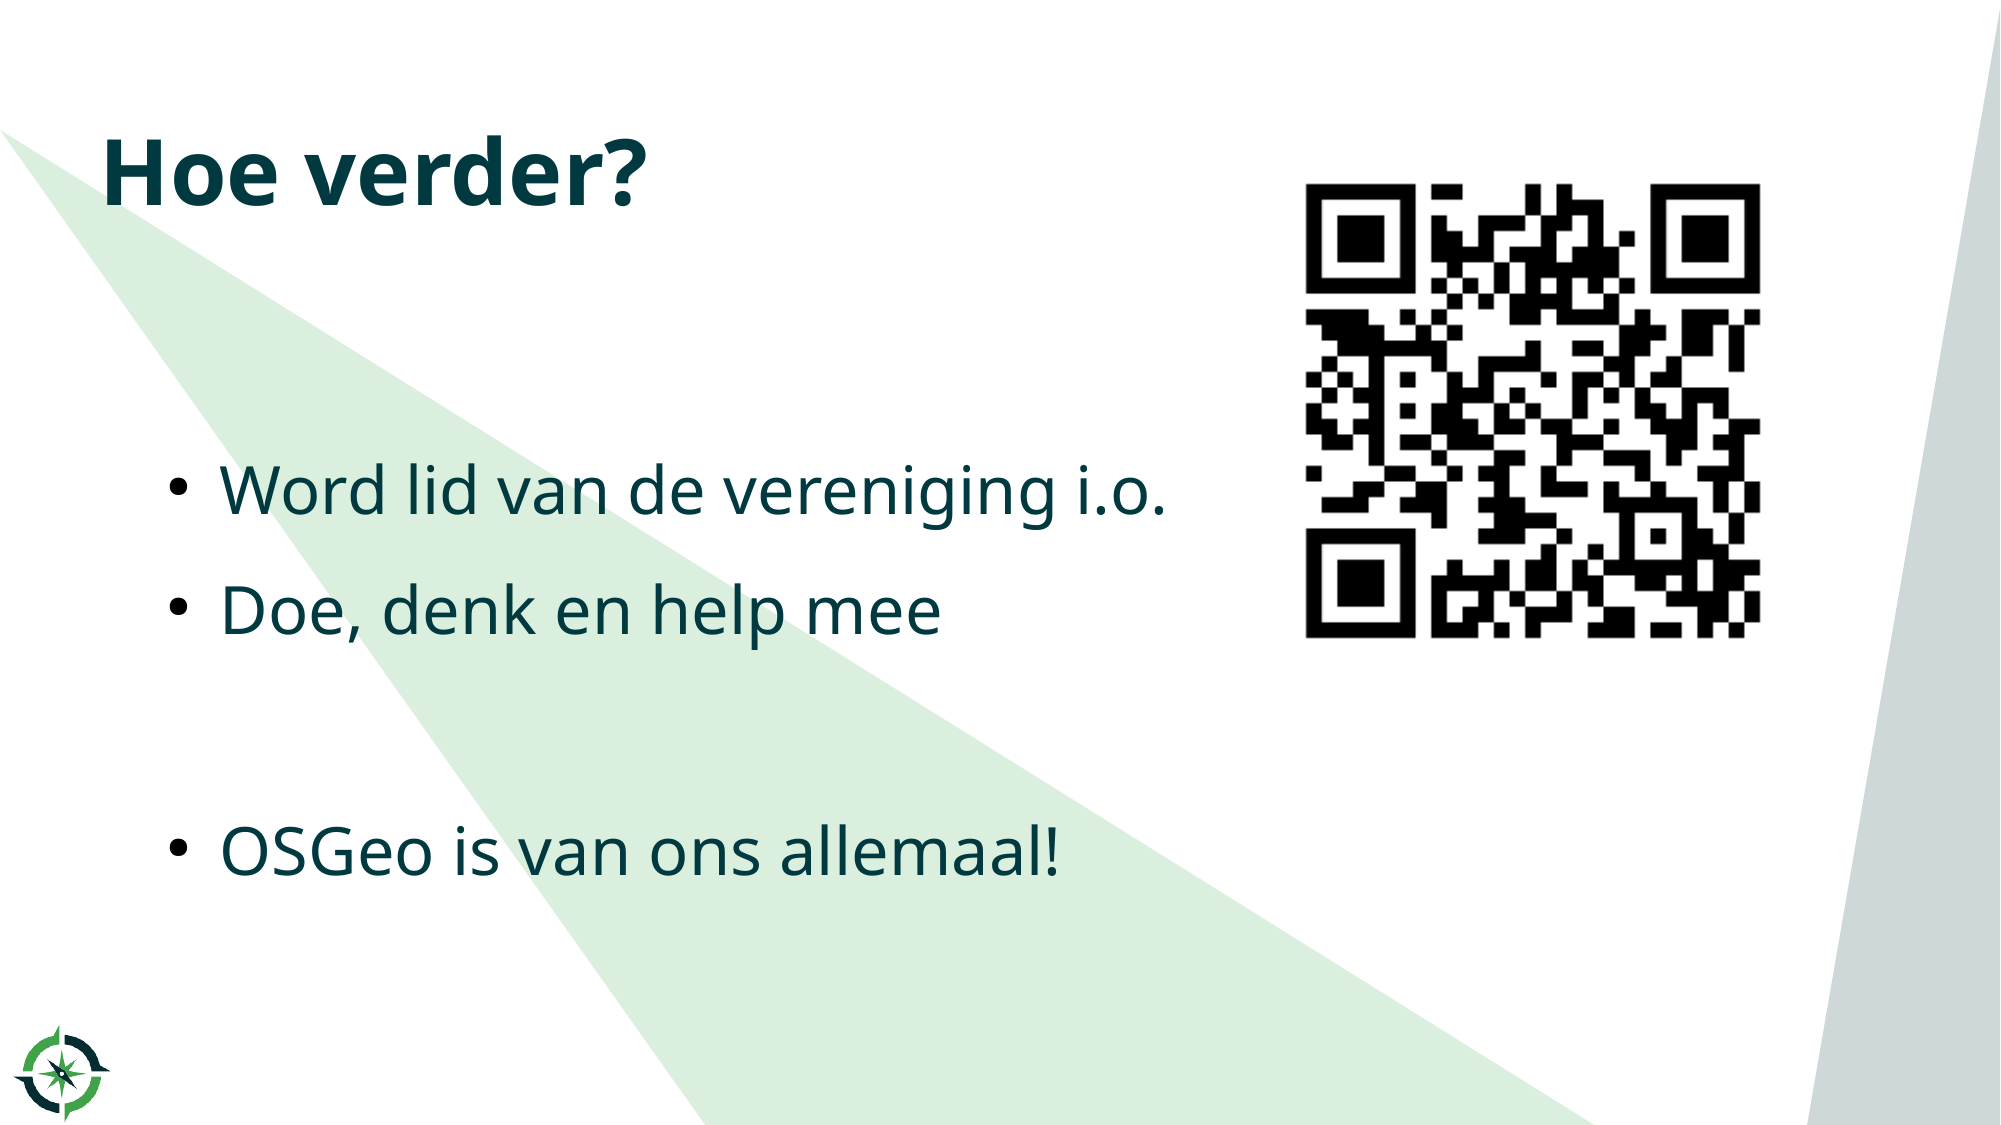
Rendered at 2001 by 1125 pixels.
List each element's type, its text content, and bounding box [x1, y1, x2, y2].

picture [1240, 118, 1827, 705]
title Hoe verder? [99, 44, 1900, 233]
picture [12, 1024, 111, 1123]
list Word lid van de vereniging i.o. Doe, denk en help mee OSGeo is van ons allemaal! [148, 442, 1388, 1125]
